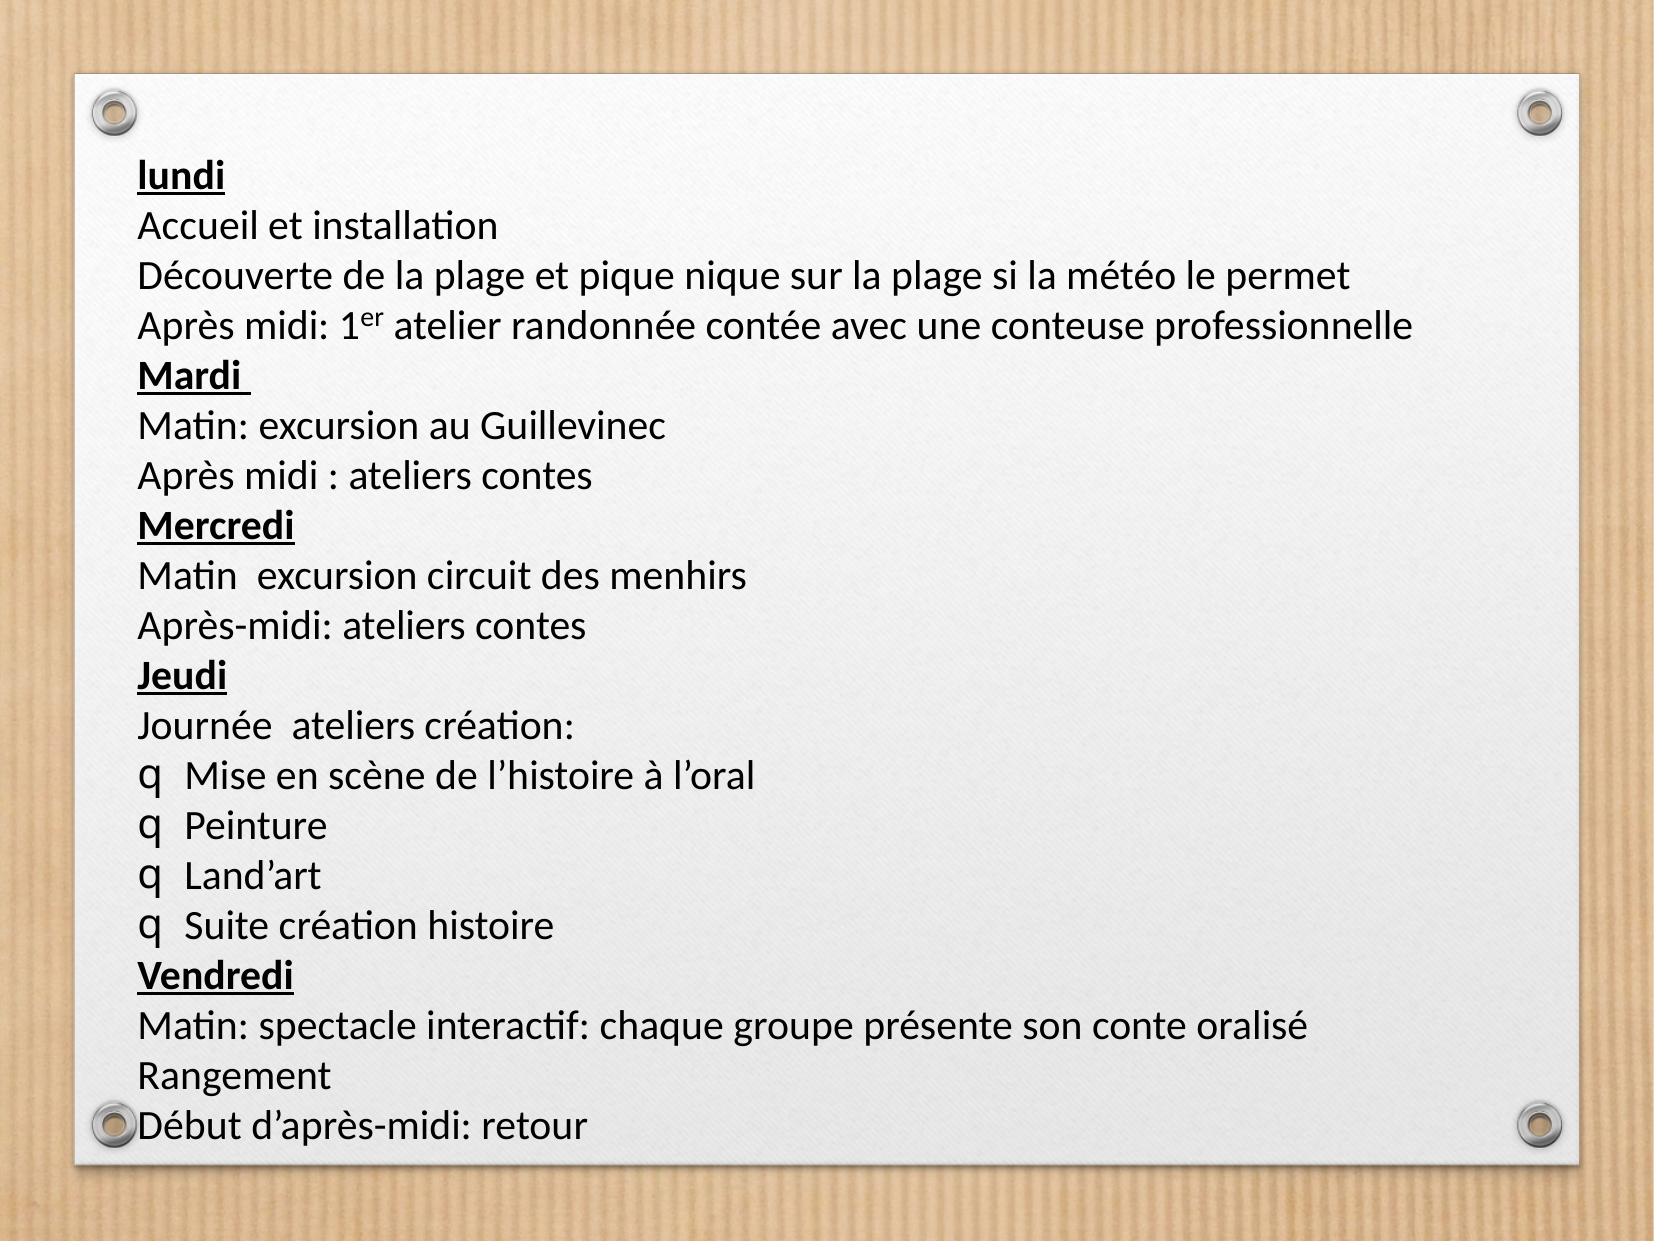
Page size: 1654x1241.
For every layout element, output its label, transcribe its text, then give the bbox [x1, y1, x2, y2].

text_box lundi Accueil et installation Découverte de la plage et pique nique sur la plage si la météo le permet Après midi: 1er atelier randonnée contée avec une conteuse professionnelle Mardi Matin: excursion au Guillevinec Après midi : ateliers contes Mercredi Matin excursion circuit des menhirs Après-midi: ateliers contes Jeudi Journée ateliers création: Mise en scène de l’histoire à l’oral Peinture Land’art Suite création histoire Vendredi Matin: spectacle interactif: chaque groupe présente son conte oralisé Rangement Début d’après-midi: retour [122, 140, 1498, 1211]
picture [0, 0, 1654, 1241]
